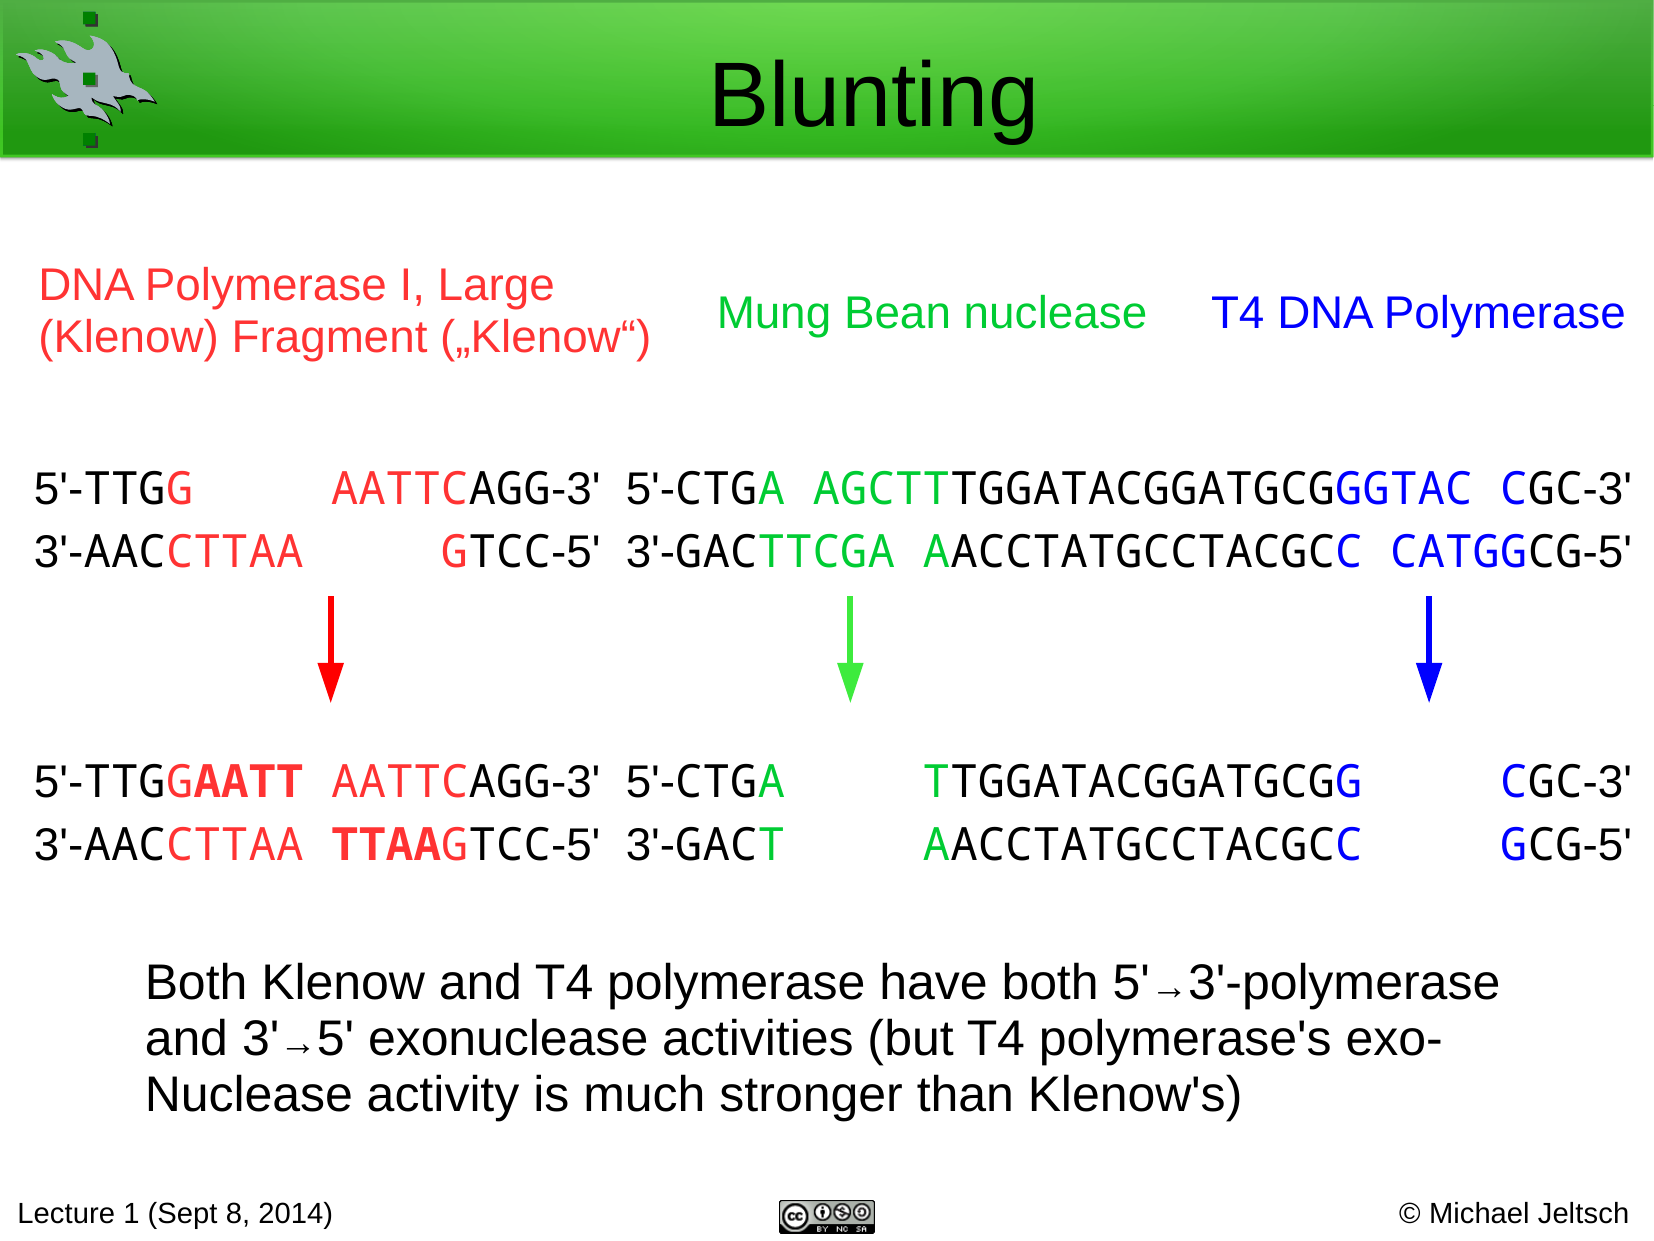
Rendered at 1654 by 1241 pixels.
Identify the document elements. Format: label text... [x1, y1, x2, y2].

text_box Both Klenow and T4 polymerase have both 5'→3'-polymerase and 3'→5' exonuclease activities (but T4 polymerase's exo- Nuclease activity is much stronger than Klenow's) [130, 946, 1517, 1129]
text_box 5'-TTGGAATT AATTCAGG-3' 3'-AACCTTAA TTAAGTCC-5' [19, 741, 611, 874]
text_box 5'-CTGA TTGGATACGGATGCGG CGC-3' 3'-GACT AACCTATGCCTACGCC GCG-5' [611, 741, 1648, 874]
title Blunting [472, 23, 1276, 166]
picture [779, 1200, 875, 1234]
text_box Mung Bean nuclease [702, 279, 1163, 356]
text_box 5'-TTGG AATTCAGG-3' 3'-AACCTTAA GTCC-5' [19, 448, 616, 582]
text_box 5'-CTGA AGCTTTGGATACGGATGCGGGTAC CGC-3' 3'-GACTTCGA AACCTATGCCTACGCC CATGGCG-5' [616, 448, 1648, 582]
text_box T4 DNA Polymerase [1196, 279, 1642, 356]
text_box DNA Polymerase I, Large (Klenow) Fragment („Klenow“) [23, 251, 680, 384]
